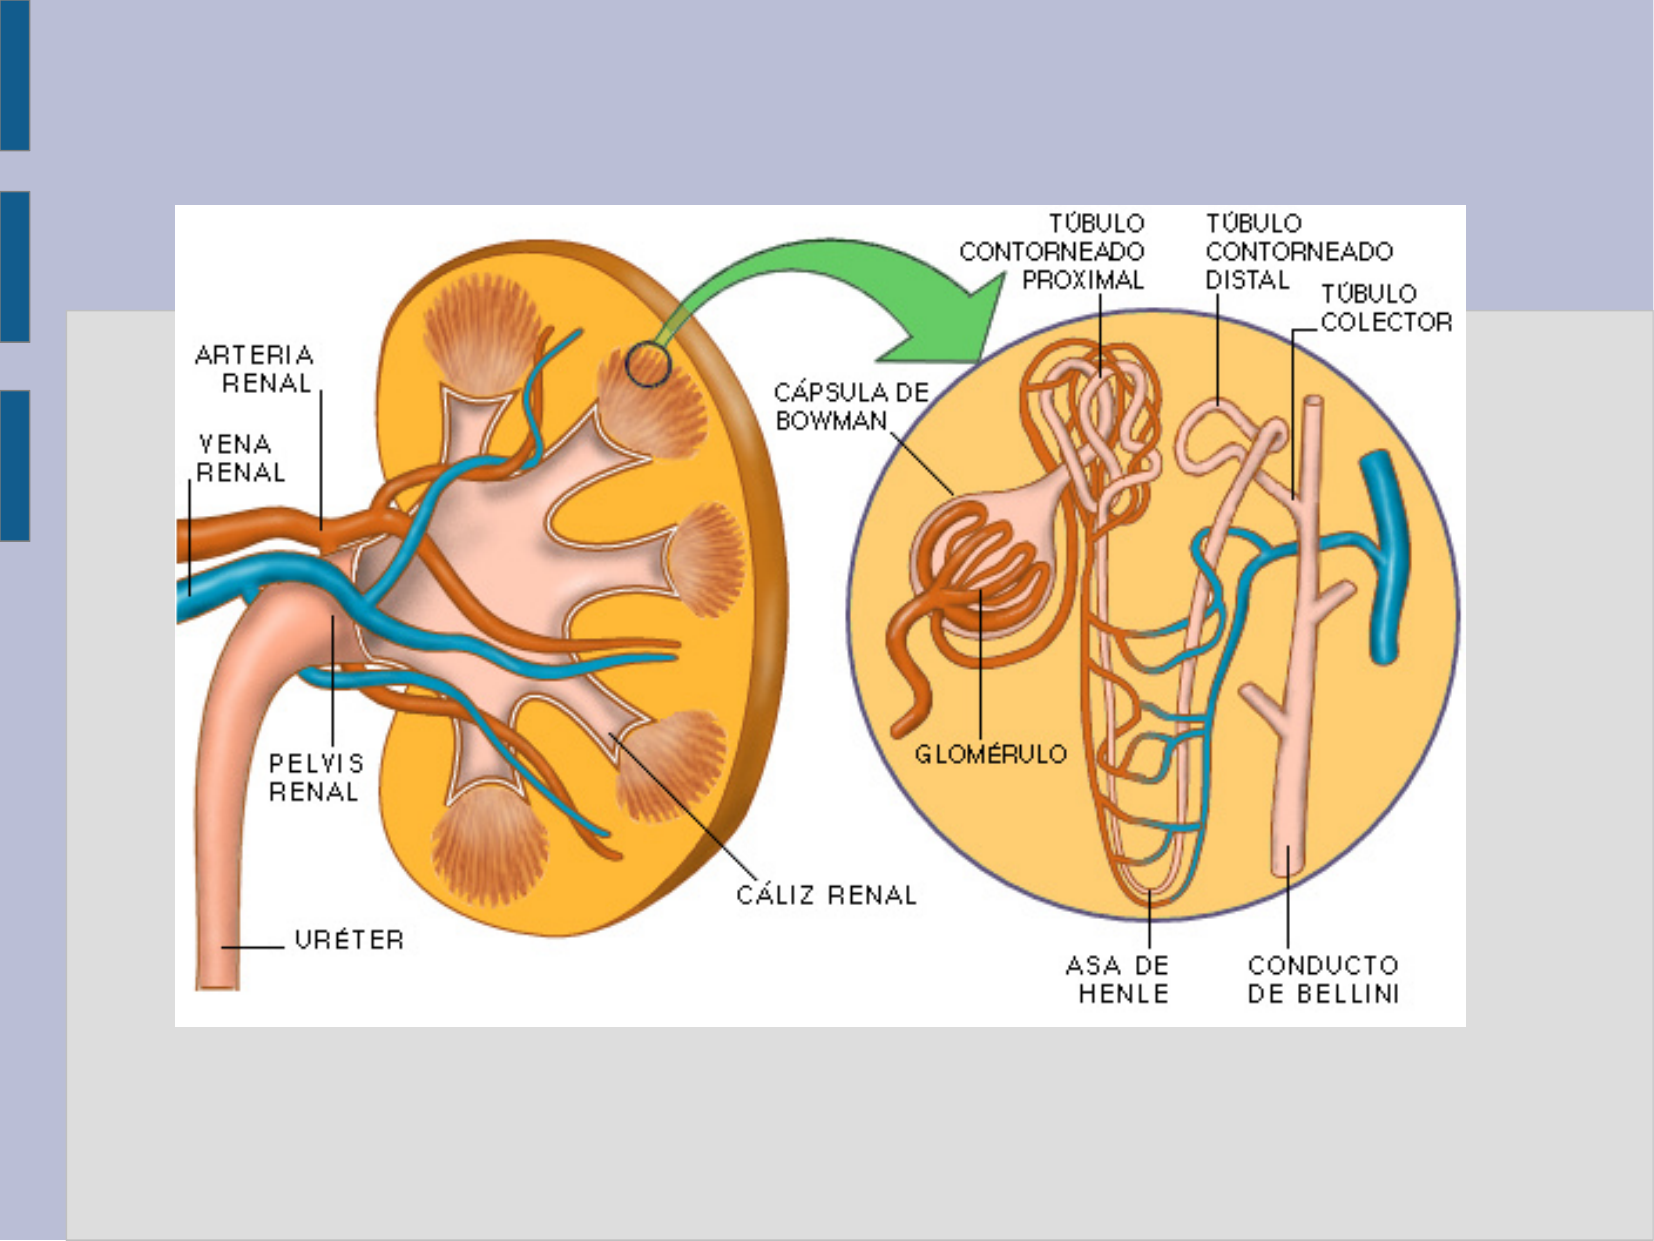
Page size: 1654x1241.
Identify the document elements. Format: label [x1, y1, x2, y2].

picture [175, 205, 1466, 1027]
